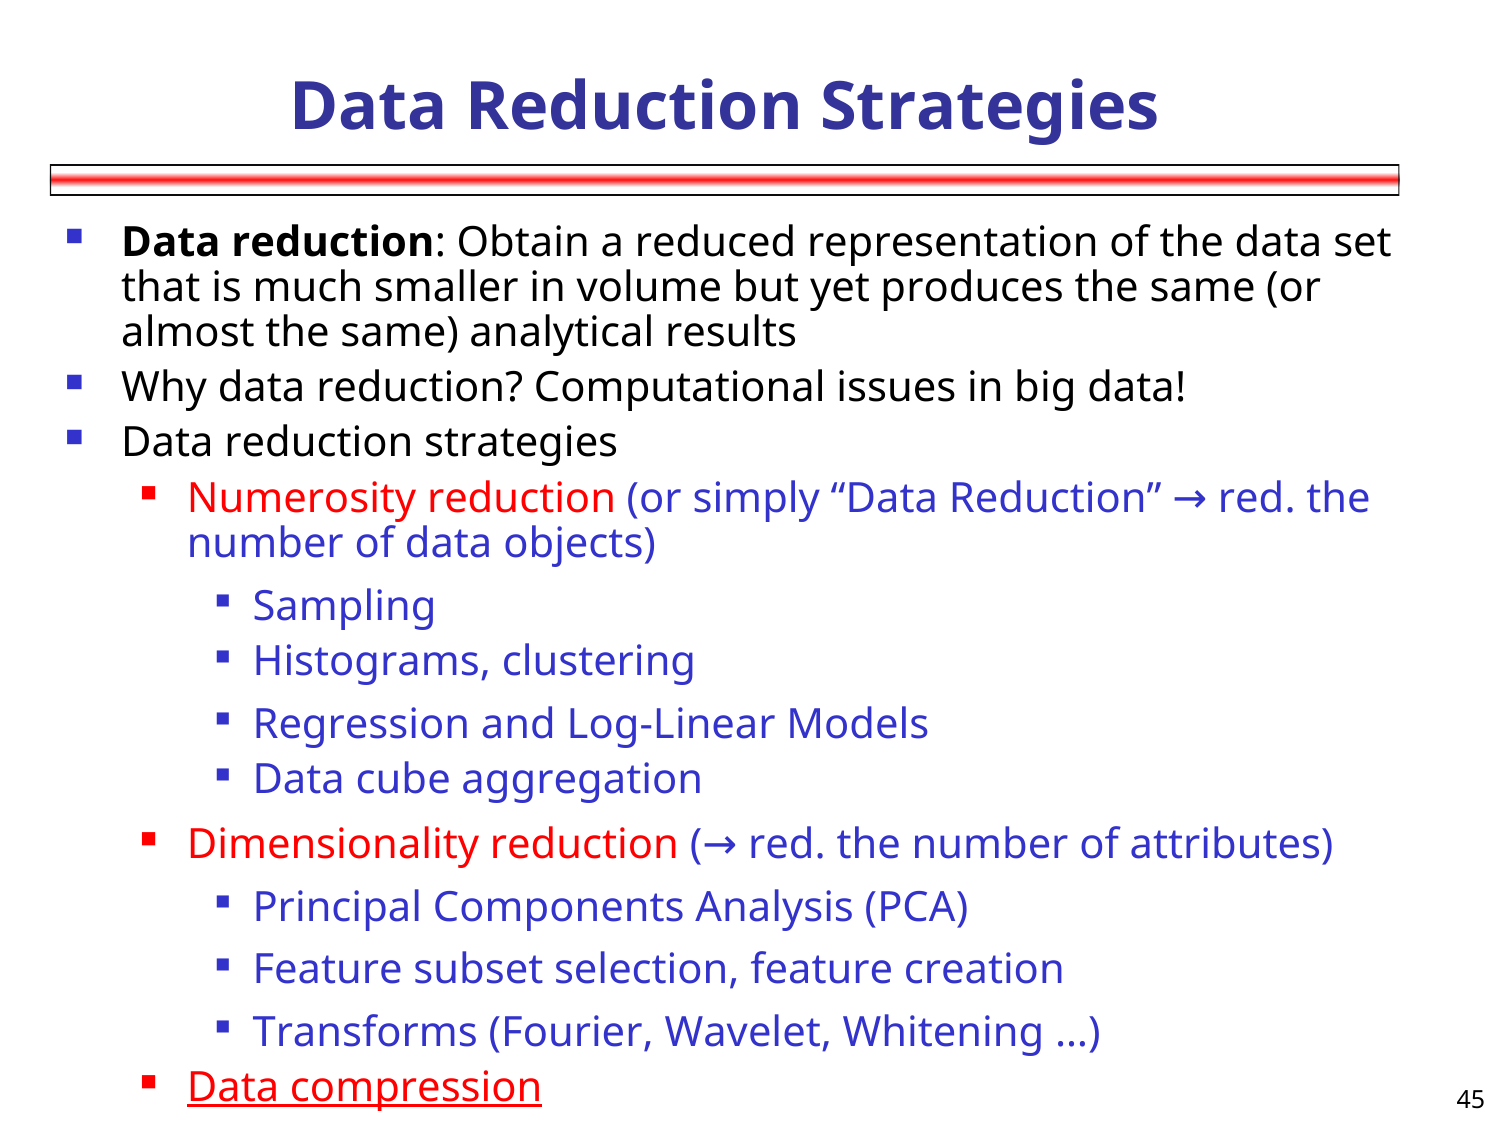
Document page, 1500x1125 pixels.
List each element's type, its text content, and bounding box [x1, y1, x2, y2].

text_box <number> [1187, 1062, 1500, 1125]
title Data Reduction Strategies [212, 37, 1238, 150]
list Data reduction: Obtain a reduced representation of the data set that is much smaller in volume but yet produces the same (or almost the same) analytical results Why data reduction? Computational issues in big data! Data reduction strategies Numerosity reduction (or simply “Data Reduction” → red. the number of data objects) Sampling Histograms, clustering Regression and Log-Linear Models Data cube aggregation Dimensionality reduction (→ red. the number of attributes) Principal Components Analysis (PCA) Feature subset selection, feature creation Transforms (Fourier, Wavelet, Whitening …) Data compression [50, 212, 1463, 1122]
